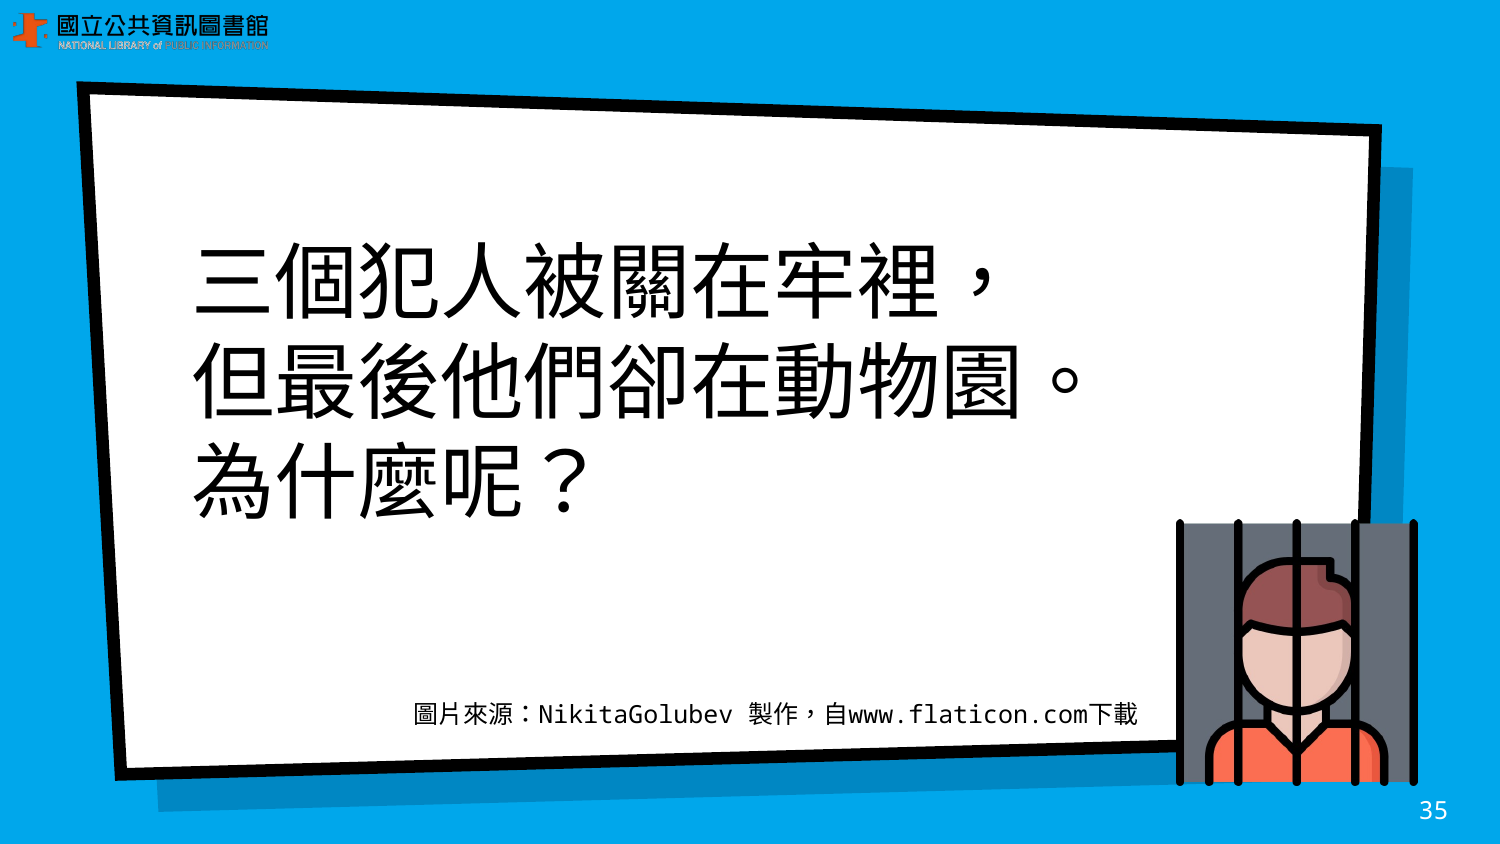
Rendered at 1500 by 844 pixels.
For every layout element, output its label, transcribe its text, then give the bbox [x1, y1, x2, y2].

picture [14, 14, 46, 47]
text_box <編號> [1403, 779, 1494, 844]
picture [1080, 445, 1417, 785]
text_box 圖片來源：NikitaGolubev 製作，自www.flaticon.com下載 [398, 691, 1163, 775]
title 三個犯人被關在牢裡，但最後他們卻在動物園。為什麼呢？ [176, 214, 1093, 340]
picture [110, 42, 121, 49]
picture [59, 42, 66, 49]
